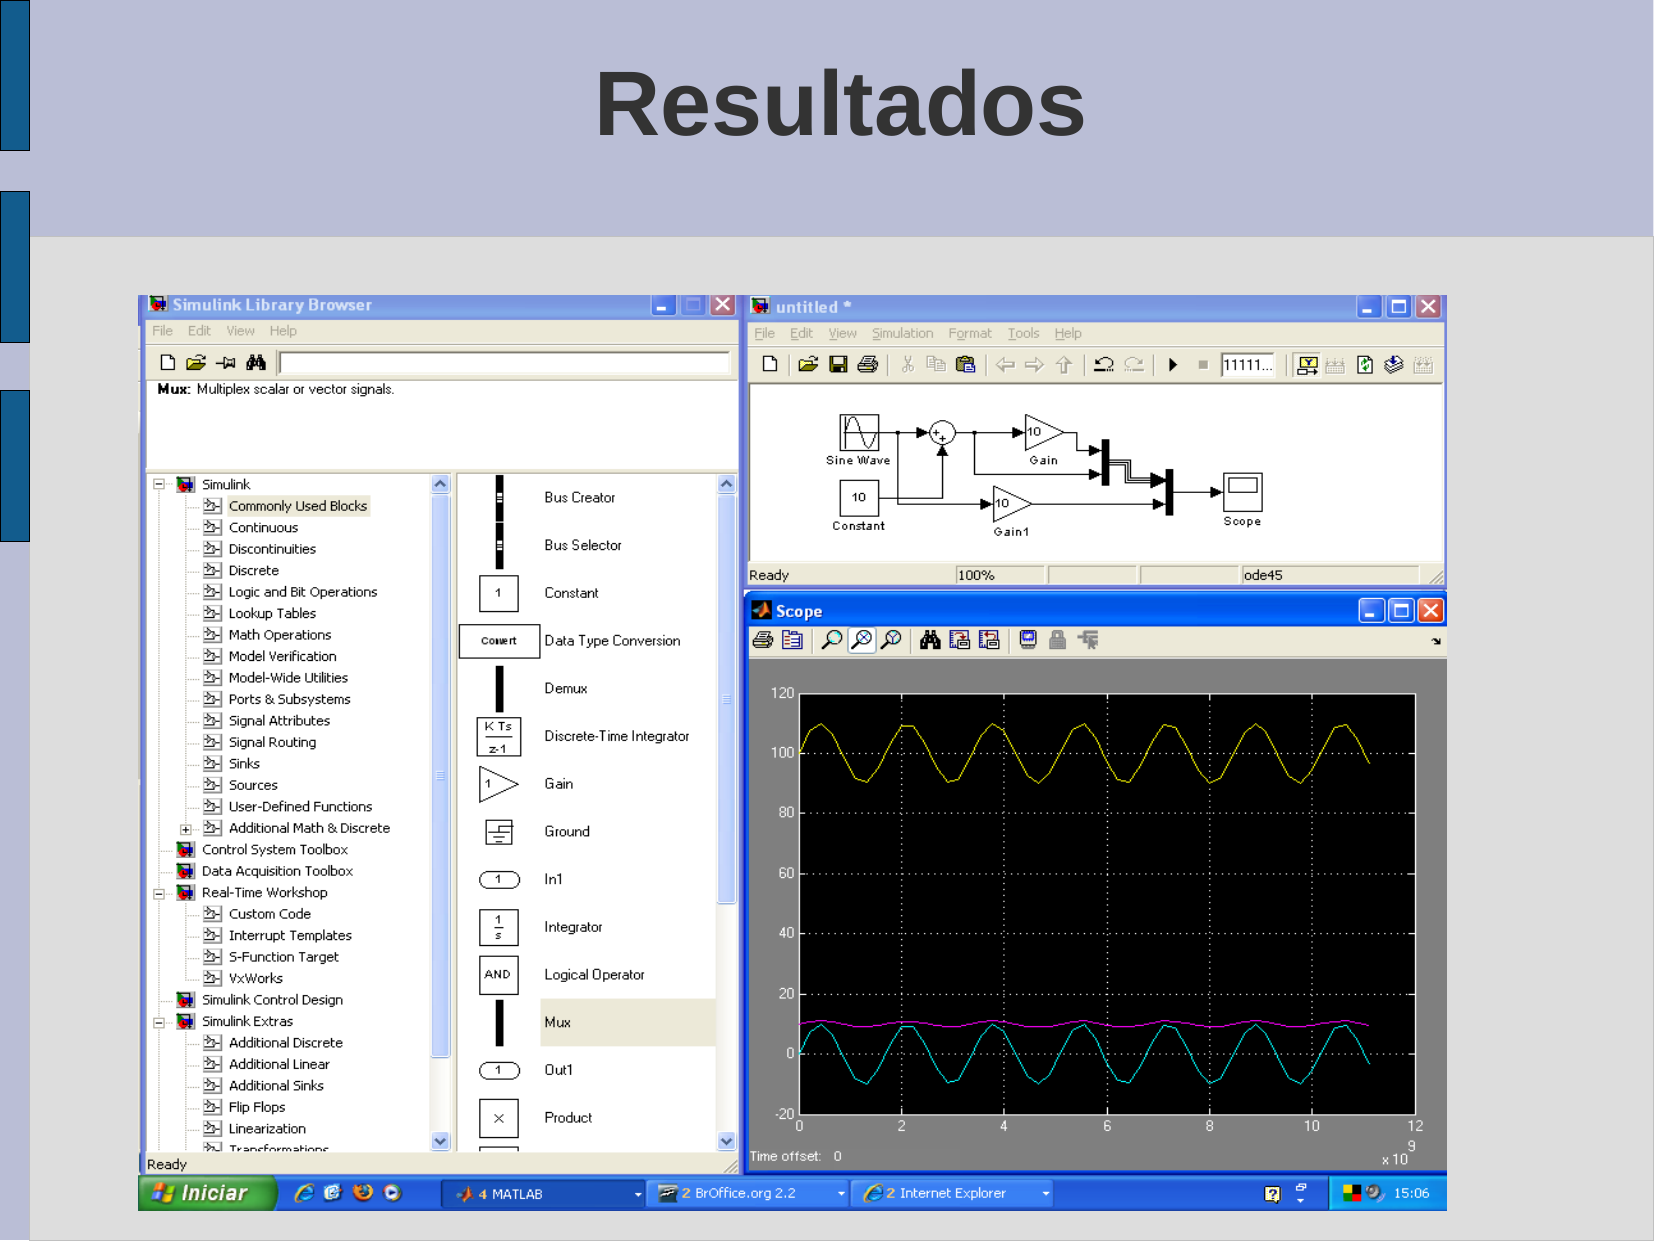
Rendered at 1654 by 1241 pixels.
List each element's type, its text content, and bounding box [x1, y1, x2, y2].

picture [138, 295, 1447, 1211]
title Resultados [29, 7, 1654, 200]
